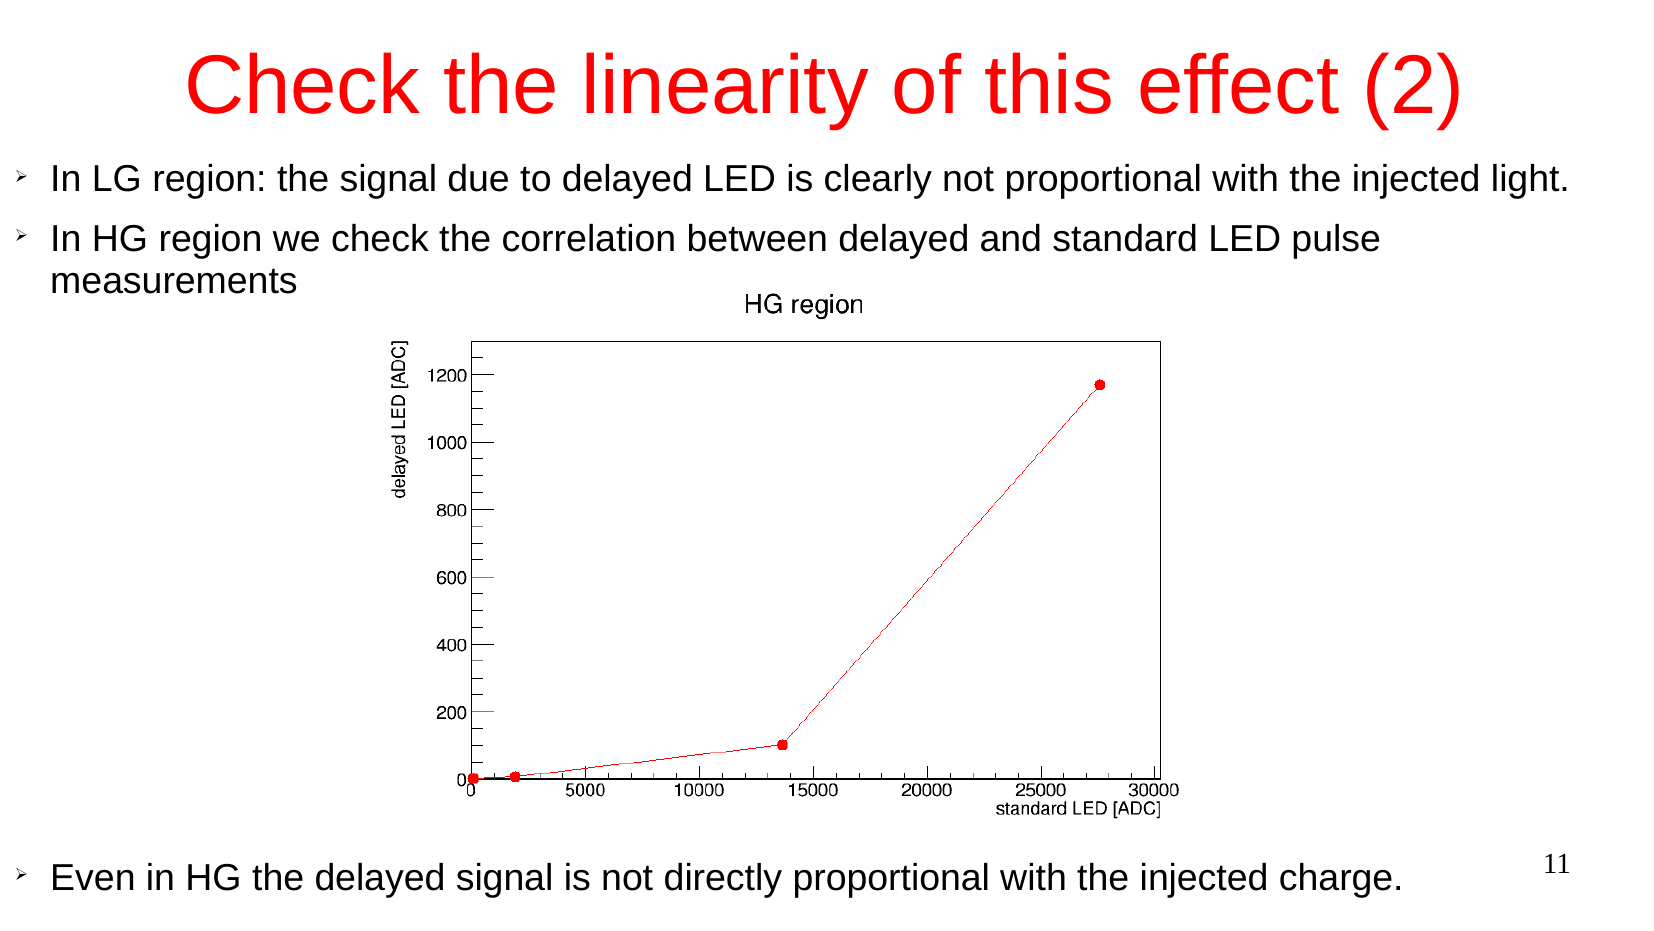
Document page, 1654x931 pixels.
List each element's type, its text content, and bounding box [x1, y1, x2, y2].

title Check the linearity of this effect (2) [37, 7, 1613, 150]
text_box In LG region: the signal due to delayed LED is clearly not proportional with the injected light. In HG region we check the correlation between delayed and standard LED pulse measurements Even in HG the delayed signal is not directly proportional with the injected charge. [0, 150, 1613, 906]
picture [375, 289, 1201, 826]
